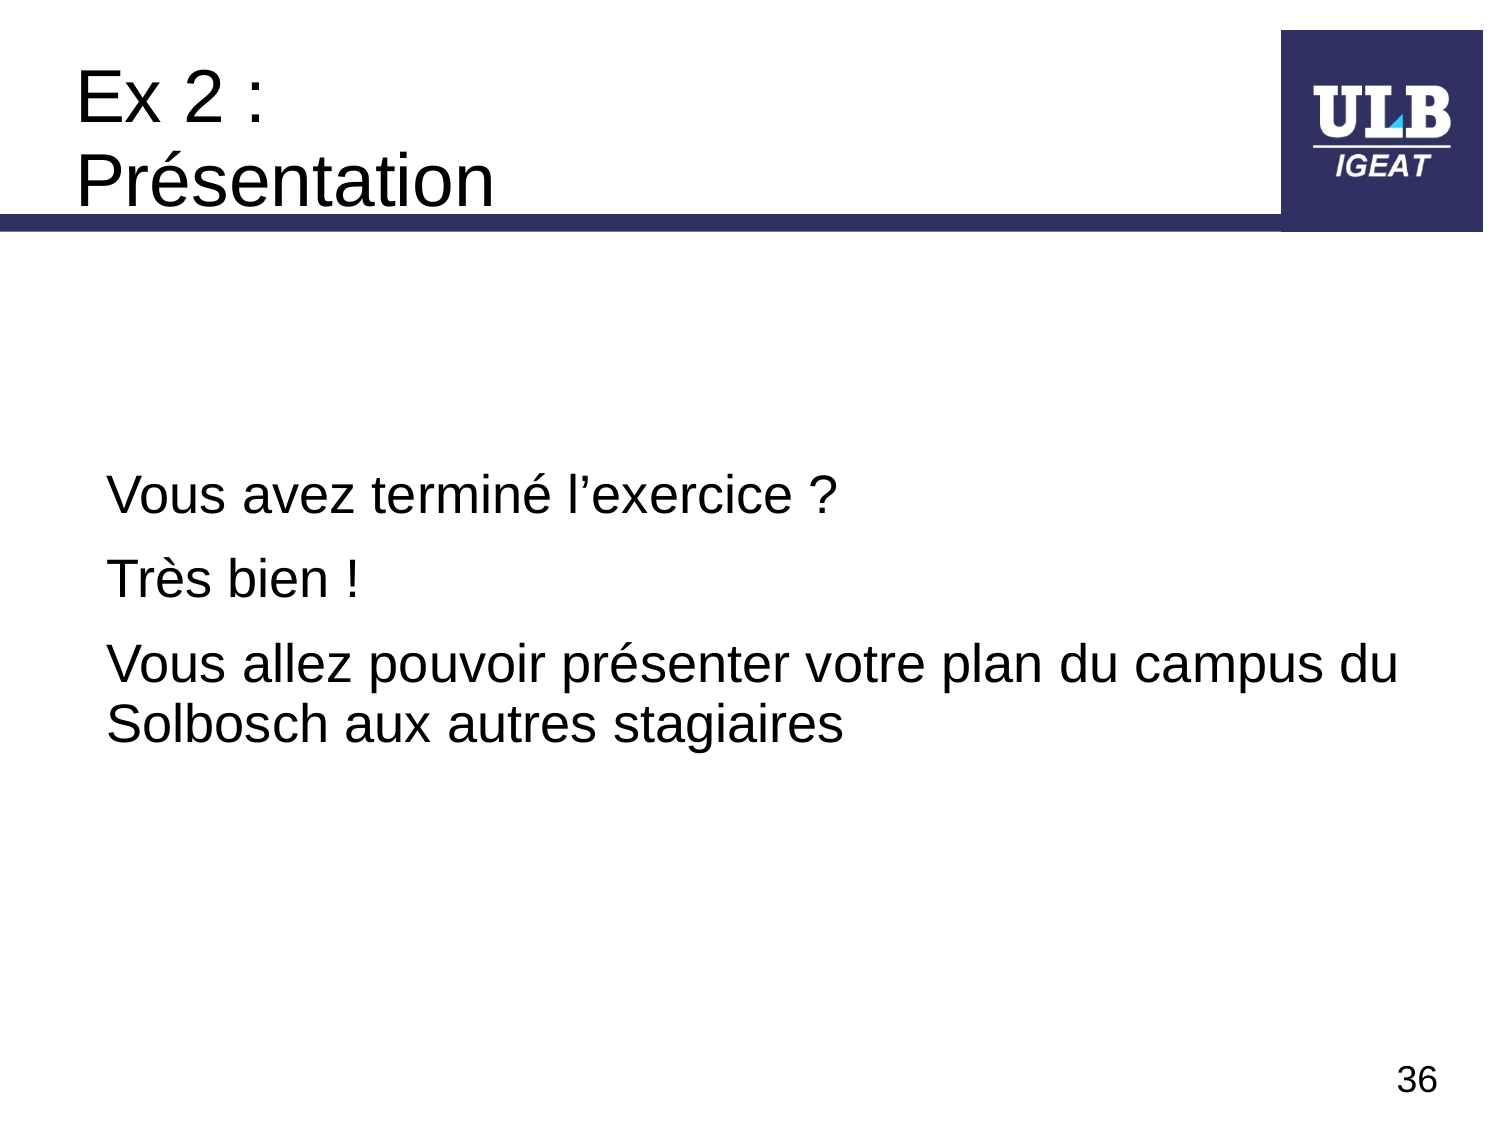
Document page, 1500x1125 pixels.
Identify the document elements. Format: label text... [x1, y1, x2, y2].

list Vous avez terminé l’exercice ? Très bien ! Vous allez pouvoir présenter votre plan du campus du Solbosch aux autres stagiaires [35, 295, 1477, 1111]
picture [1281, 30, 1483, 232]
title Ex 2 : Présentation [75, 44, 1425, 233]
